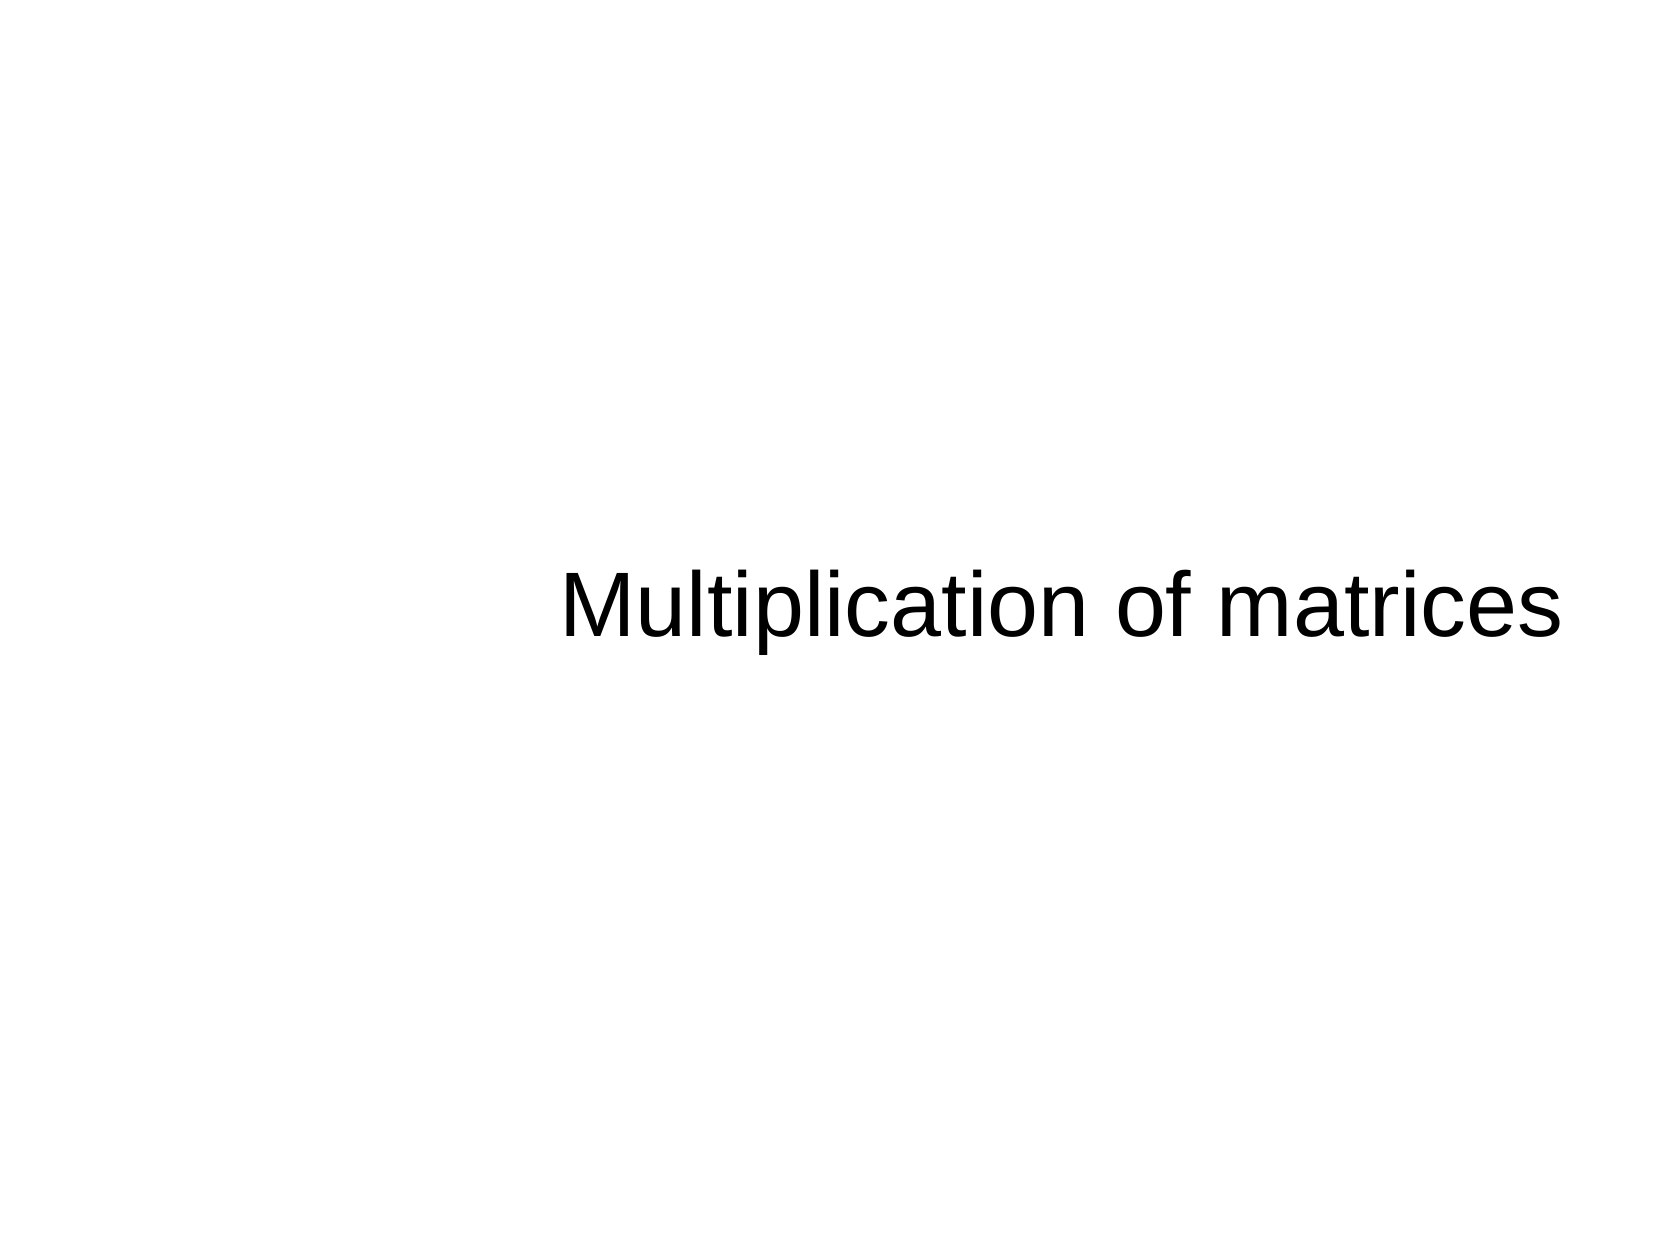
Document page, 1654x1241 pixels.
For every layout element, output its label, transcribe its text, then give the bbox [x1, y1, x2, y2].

title Multiplication of matrices [76, 501, 1565, 709]
